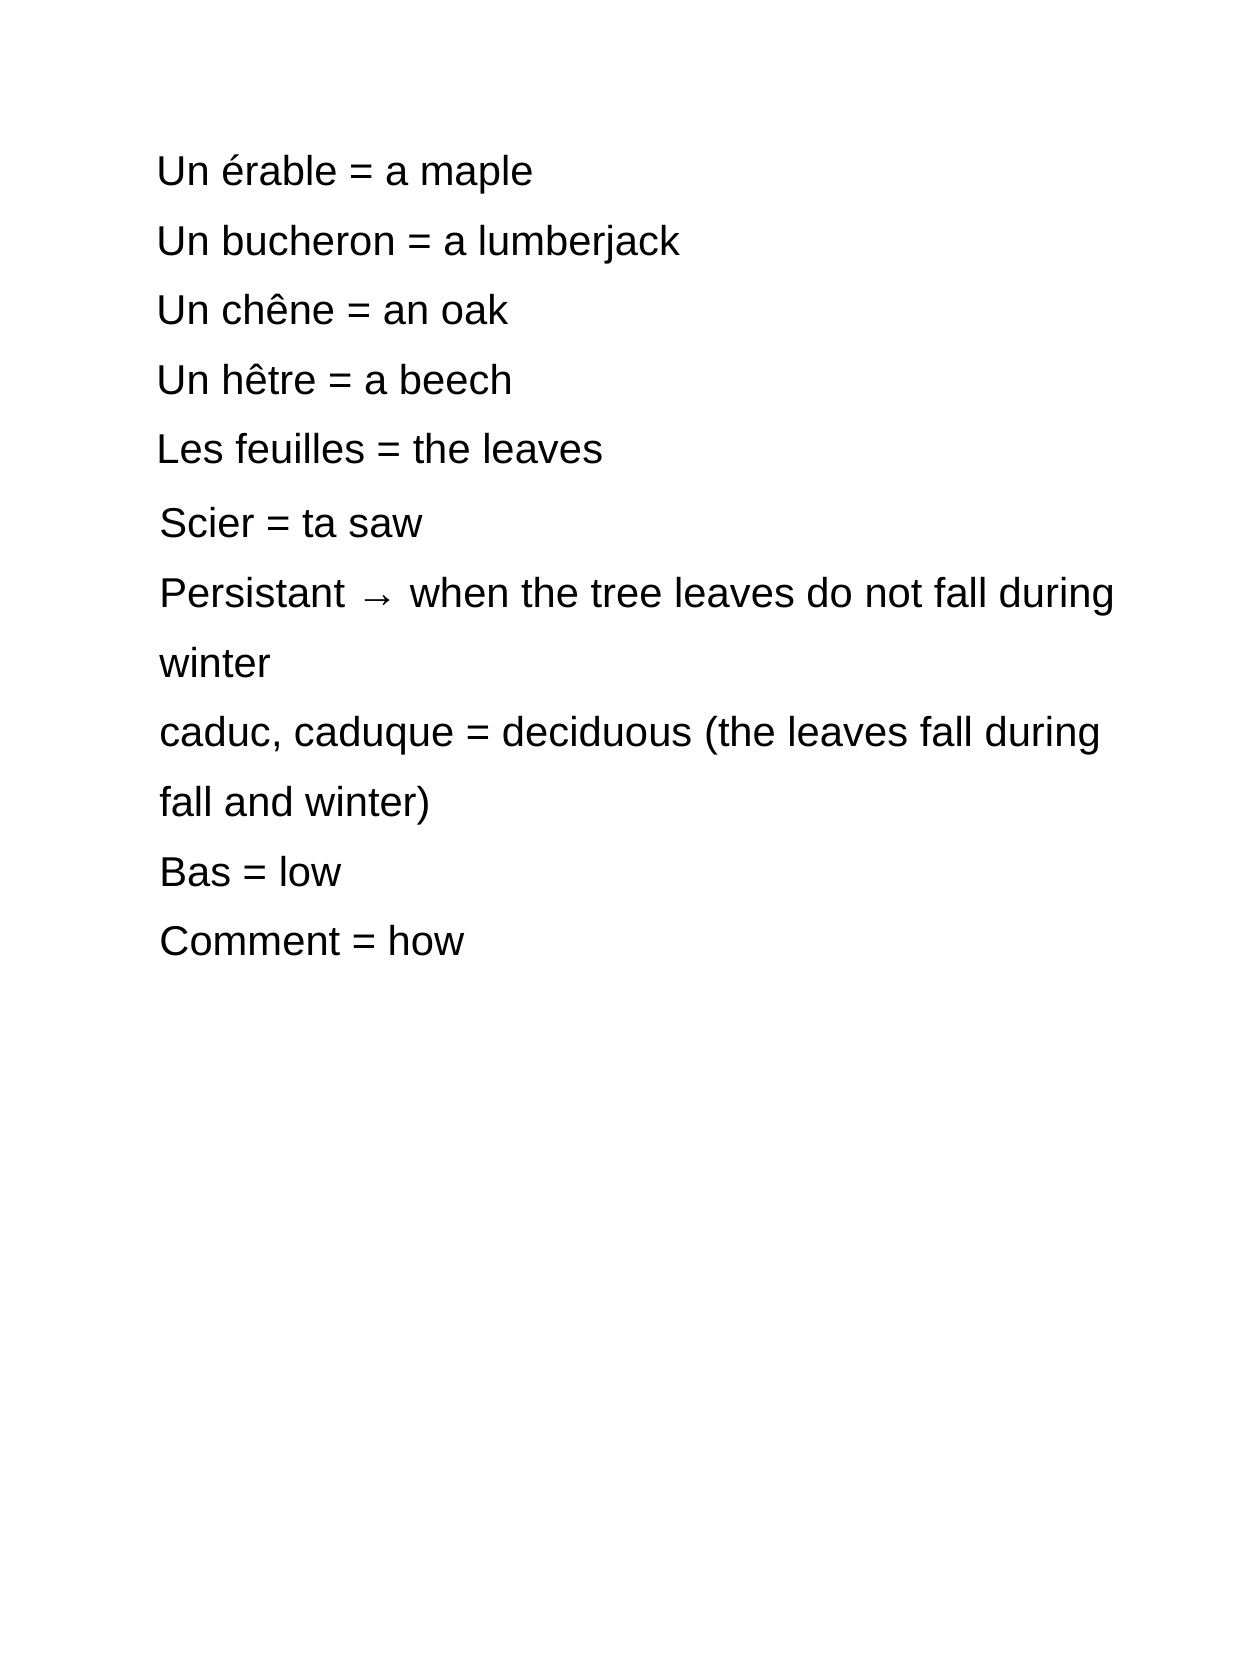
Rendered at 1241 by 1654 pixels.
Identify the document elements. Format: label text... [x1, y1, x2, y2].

text_box Un érable = a maple Un bucheron = a lumberjack Un chêne = an oak Un hêtre = a beech Les feuilles = the leaves [141, 116, 928, 460]
text_box Scier = ta saw Persistant → when the tree leaves do not fall during winter caduc, caduque = deciduous (the leaves fall during fall and winter) Bas = low Comment = how [144, 469, 1146, 952]
